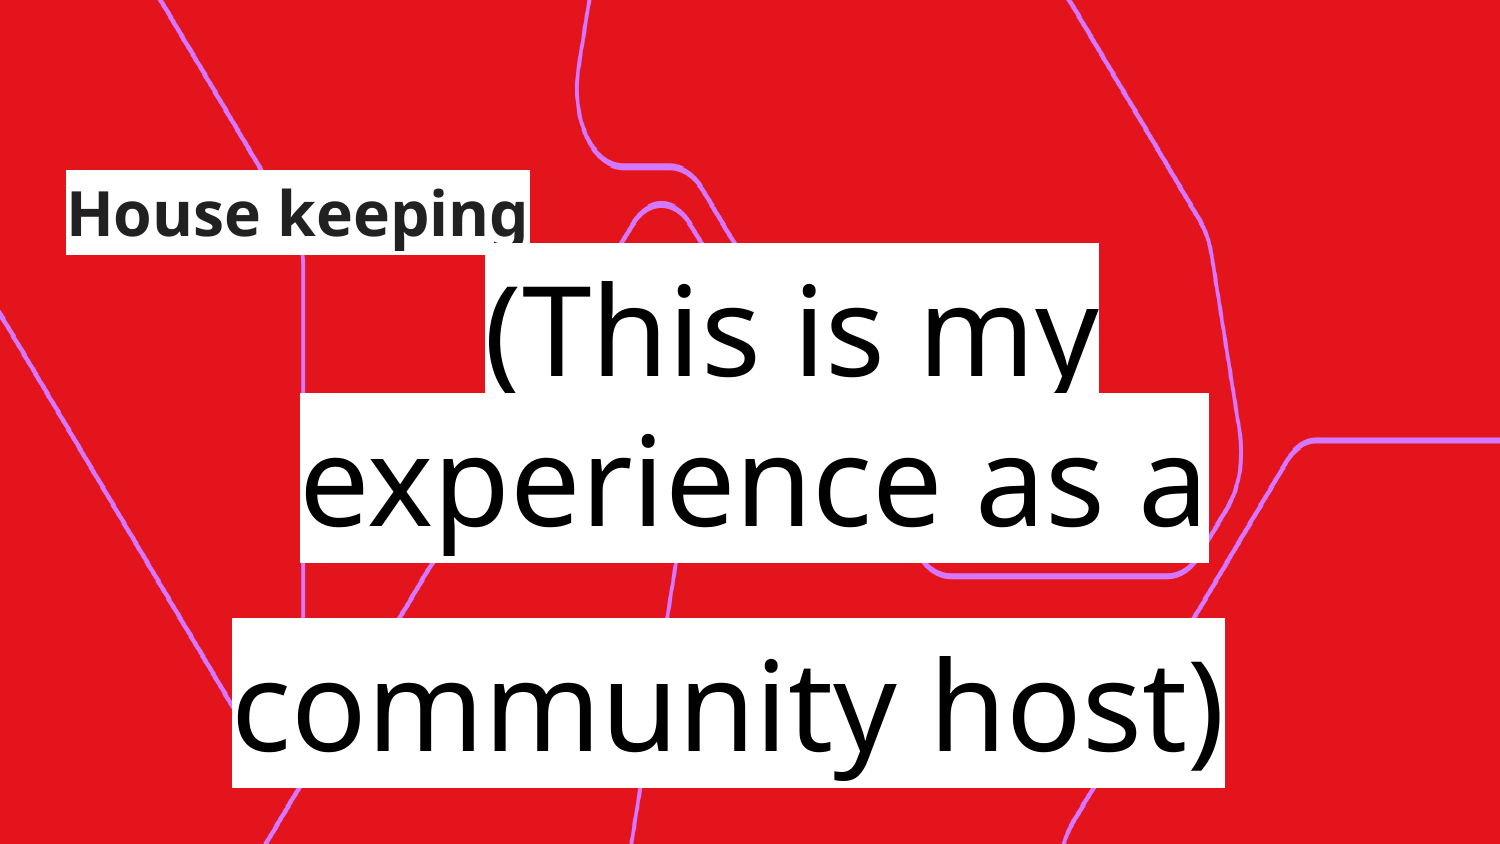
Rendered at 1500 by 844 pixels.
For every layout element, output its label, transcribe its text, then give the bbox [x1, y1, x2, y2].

picture [0, 0, 1500, 844]
title House keeping [51, 122, 1449, 339]
text_box (This is my experience as a community host) [60, 235, 1449, 740]
